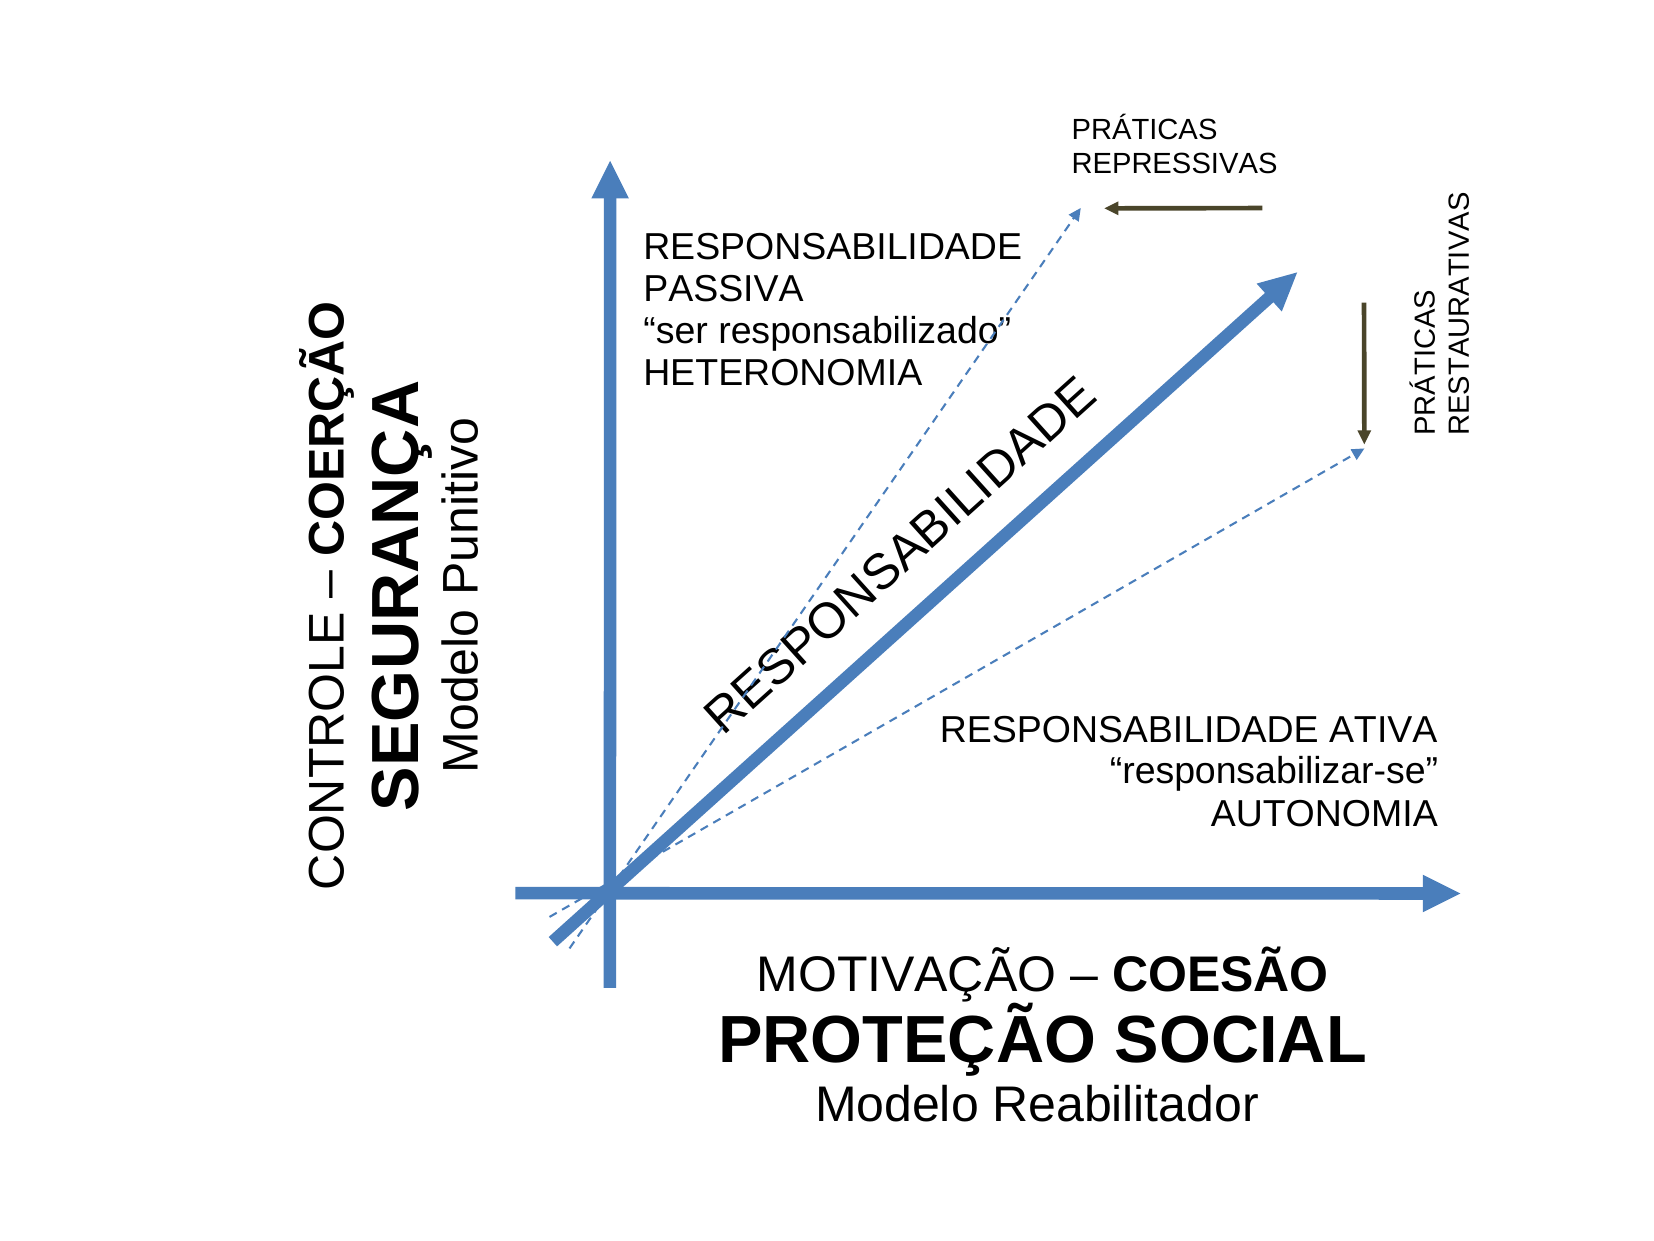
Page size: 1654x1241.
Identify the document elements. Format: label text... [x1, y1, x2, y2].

text_box CONTROLE – COERÇÃO SEGURANÇA Modelo Punitivo [275, 265, 497, 926]
text_box RESPONSABILIDADE ATIVA “responsabilizar-se” AUTONOMIA [917, 700, 1453, 842]
text_box PRÁTICAS REPRESSIVAS [1056, 103, 1400, 188]
text_box MOTIVAÇÃO – COESÃO PROTEÇÃO SOCIAL Modelo Reabilitador [687, 938, 1398, 1141]
text_box RESPONSABILIDADE PASSIVA “ser responsabilizado” HETERONOMIA [628, 218, 1165, 402]
text_box RESPONSABILIDADE [653, 402, 1123, 782]
text_box PRÁTICAS RESTAURATIVAS [1398, 107, 1484, 451]
